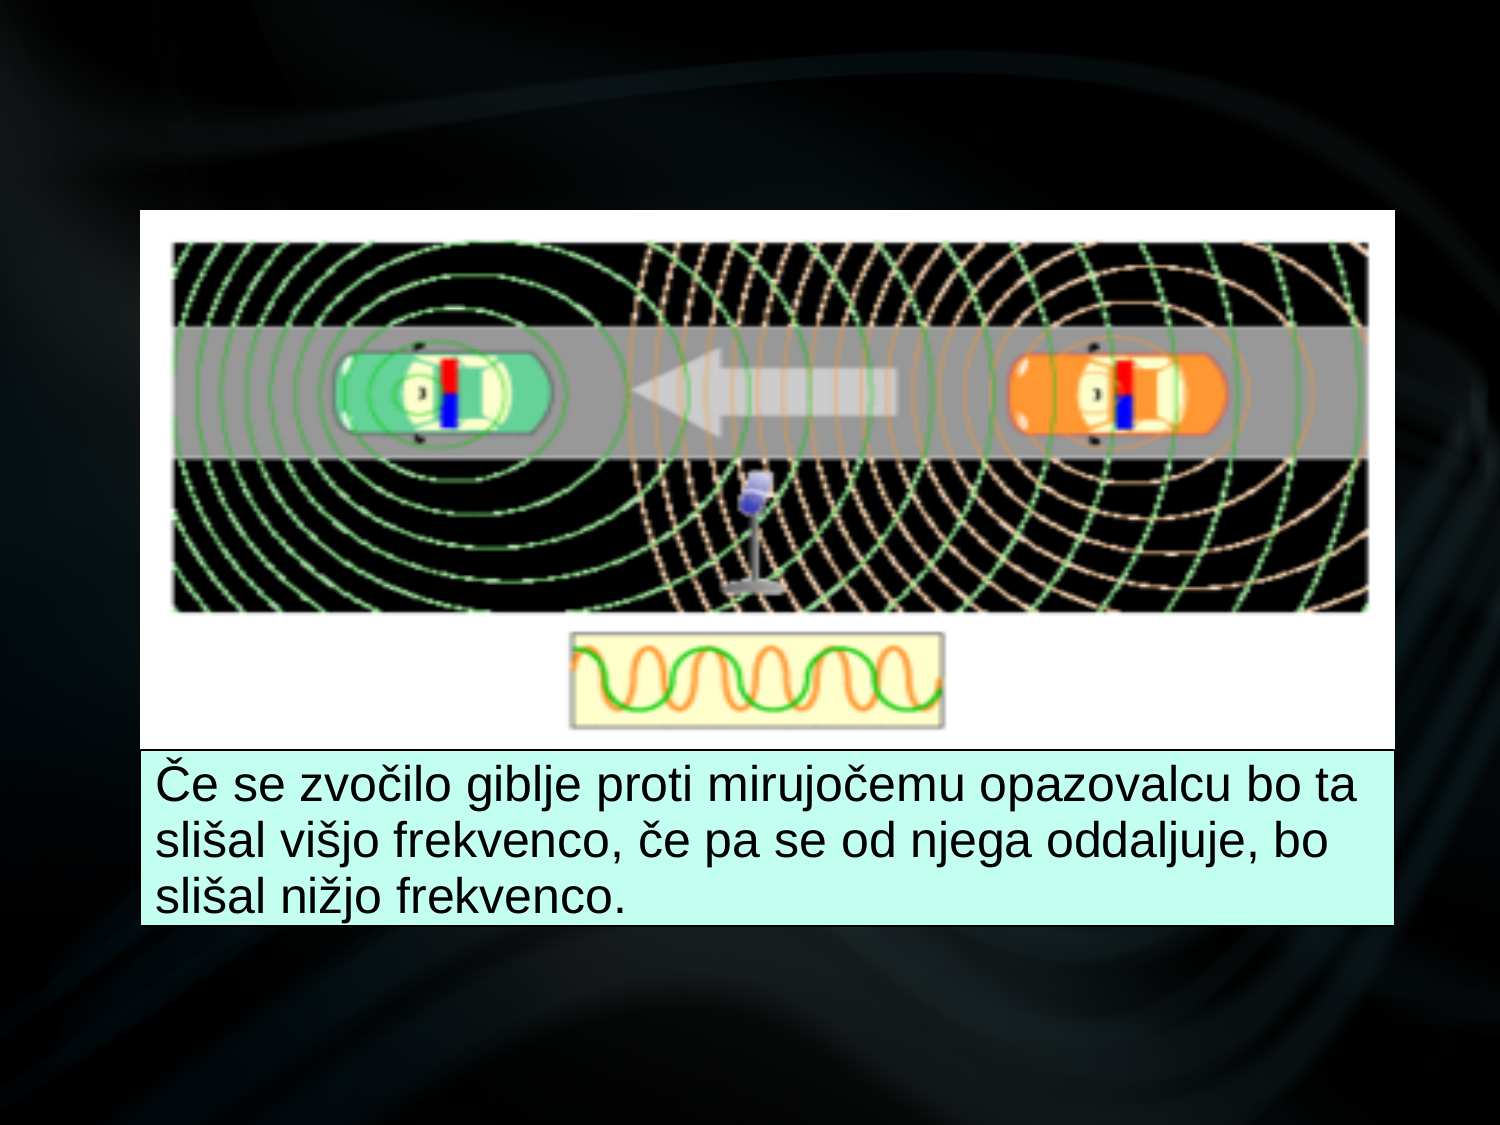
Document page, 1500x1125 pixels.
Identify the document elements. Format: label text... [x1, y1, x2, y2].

text_box Če se zvočilo giblje proti mirujočemu opazovalcu bo ta slišal višjo frekvenco, če pa se od njega oddaljuje, bo slišal nižjo frekvenco. [140, 750, 1395, 926]
picture [140, 210, 1395, 750]
